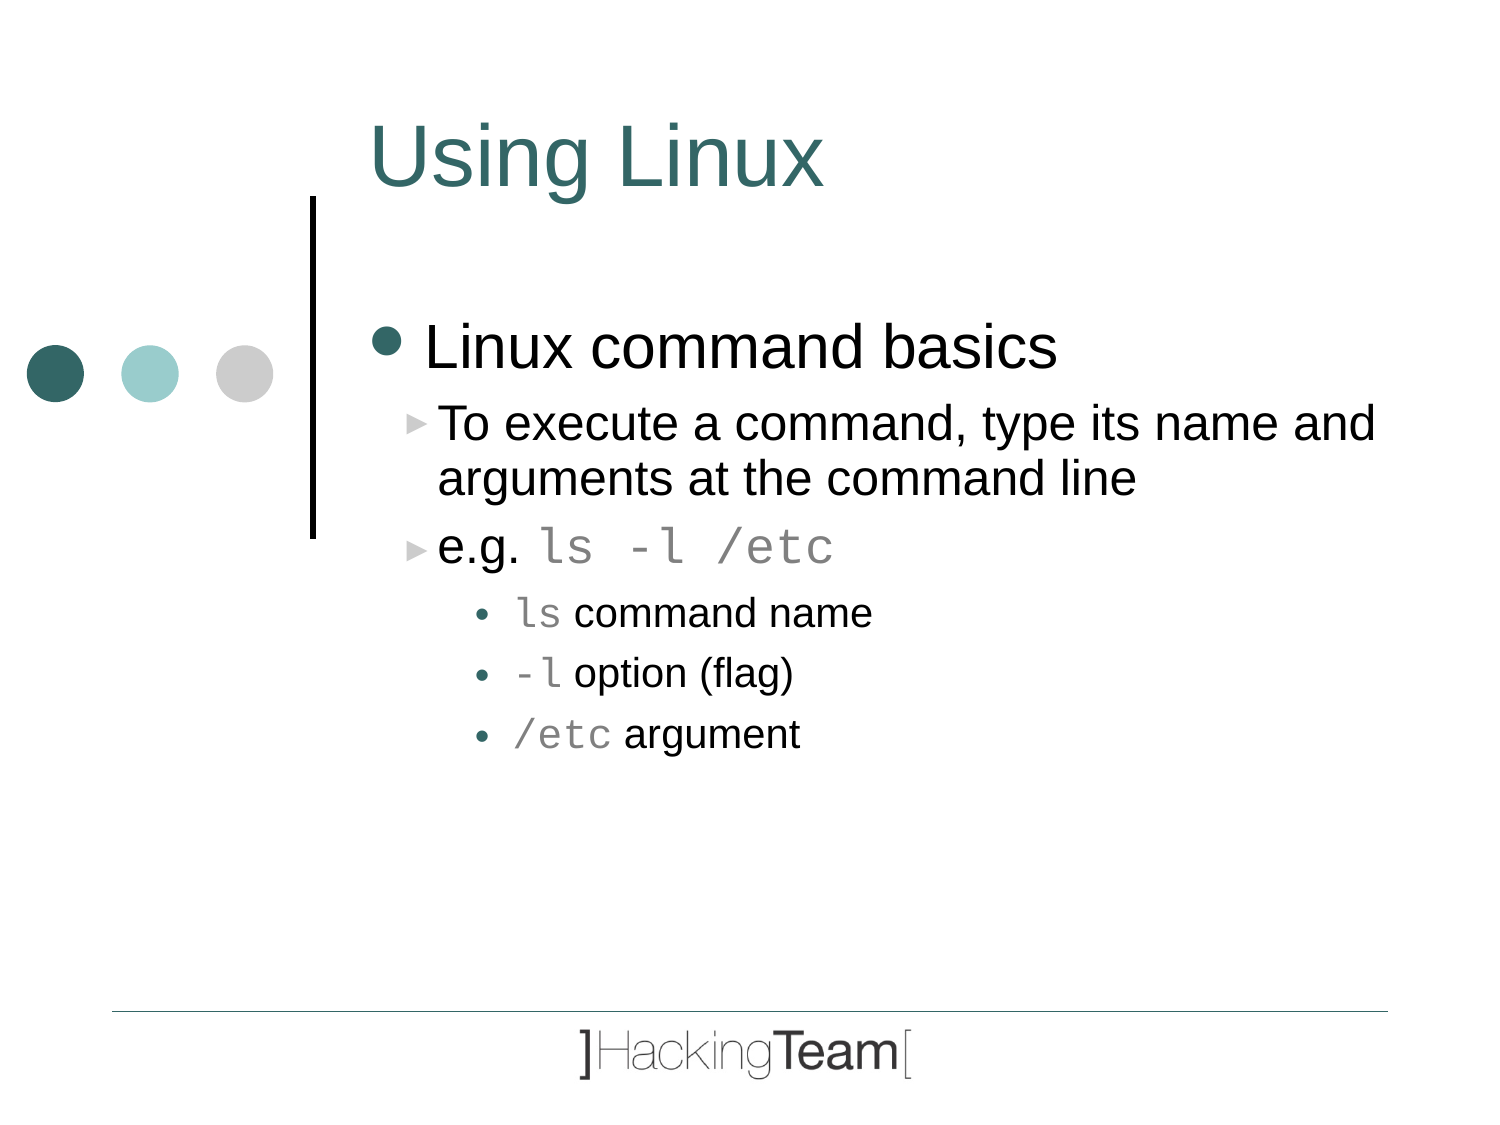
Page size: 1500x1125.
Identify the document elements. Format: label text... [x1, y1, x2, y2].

title Using Linux [249, 38, 1401, 275]
list Linux command basics To execute a command, type its name and arguments at the command line e.g. ls -l /etc ls command name -l option (flag) /etc argument [249, 312, 1401, 1041]
picture [574, 1041, 916, 1084]
